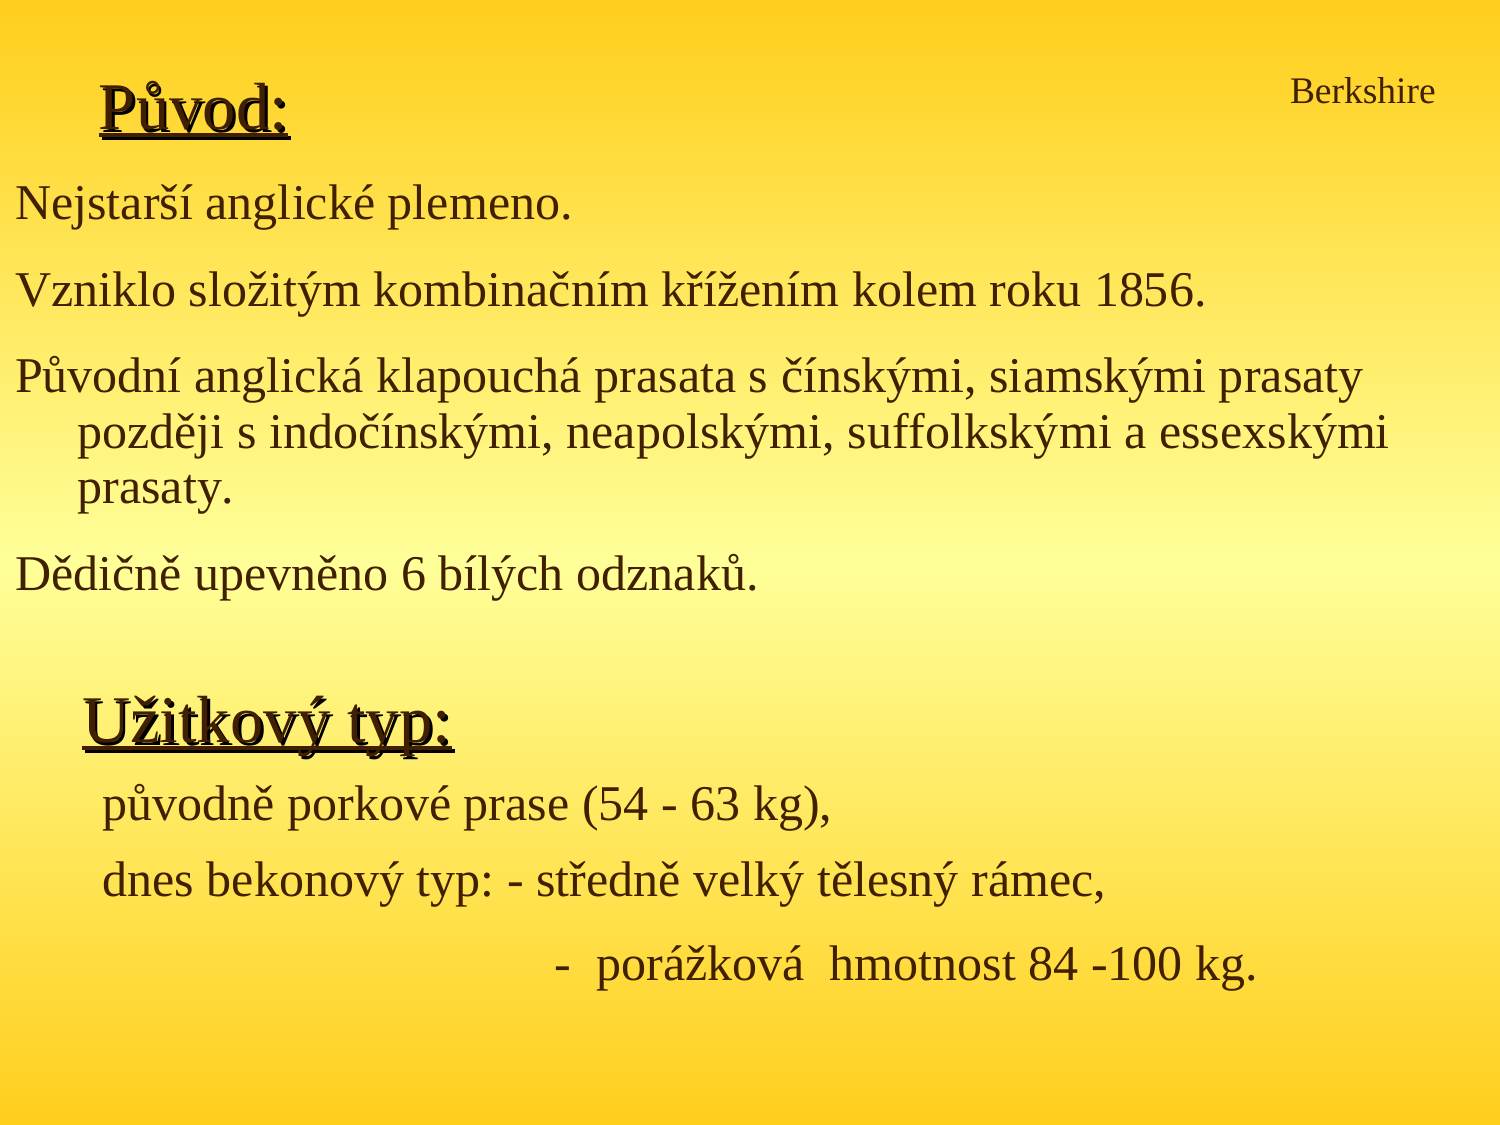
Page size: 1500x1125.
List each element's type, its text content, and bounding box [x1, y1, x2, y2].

text_box Původ: Nejstarší anglické plemeno. Vzniklo složitým kombinačním křížením kolem roku 1856. Původní anglická klapouchá prasata s čínskými, siamskými prasaty později s indočínskými, neapolskými, suffolkskými a essexskými prasaty. Dědičně upevněno 6 bílých odznaků. [0, 62, 1500, 609]
text_box Užitkový typ: původně porkové prase (54 - 63 kg), dnes bekonový typ: - středně velký tělesný rámec, - porážková hmotnost 84 -100 kg. [0, 687, 1500, 1000]
